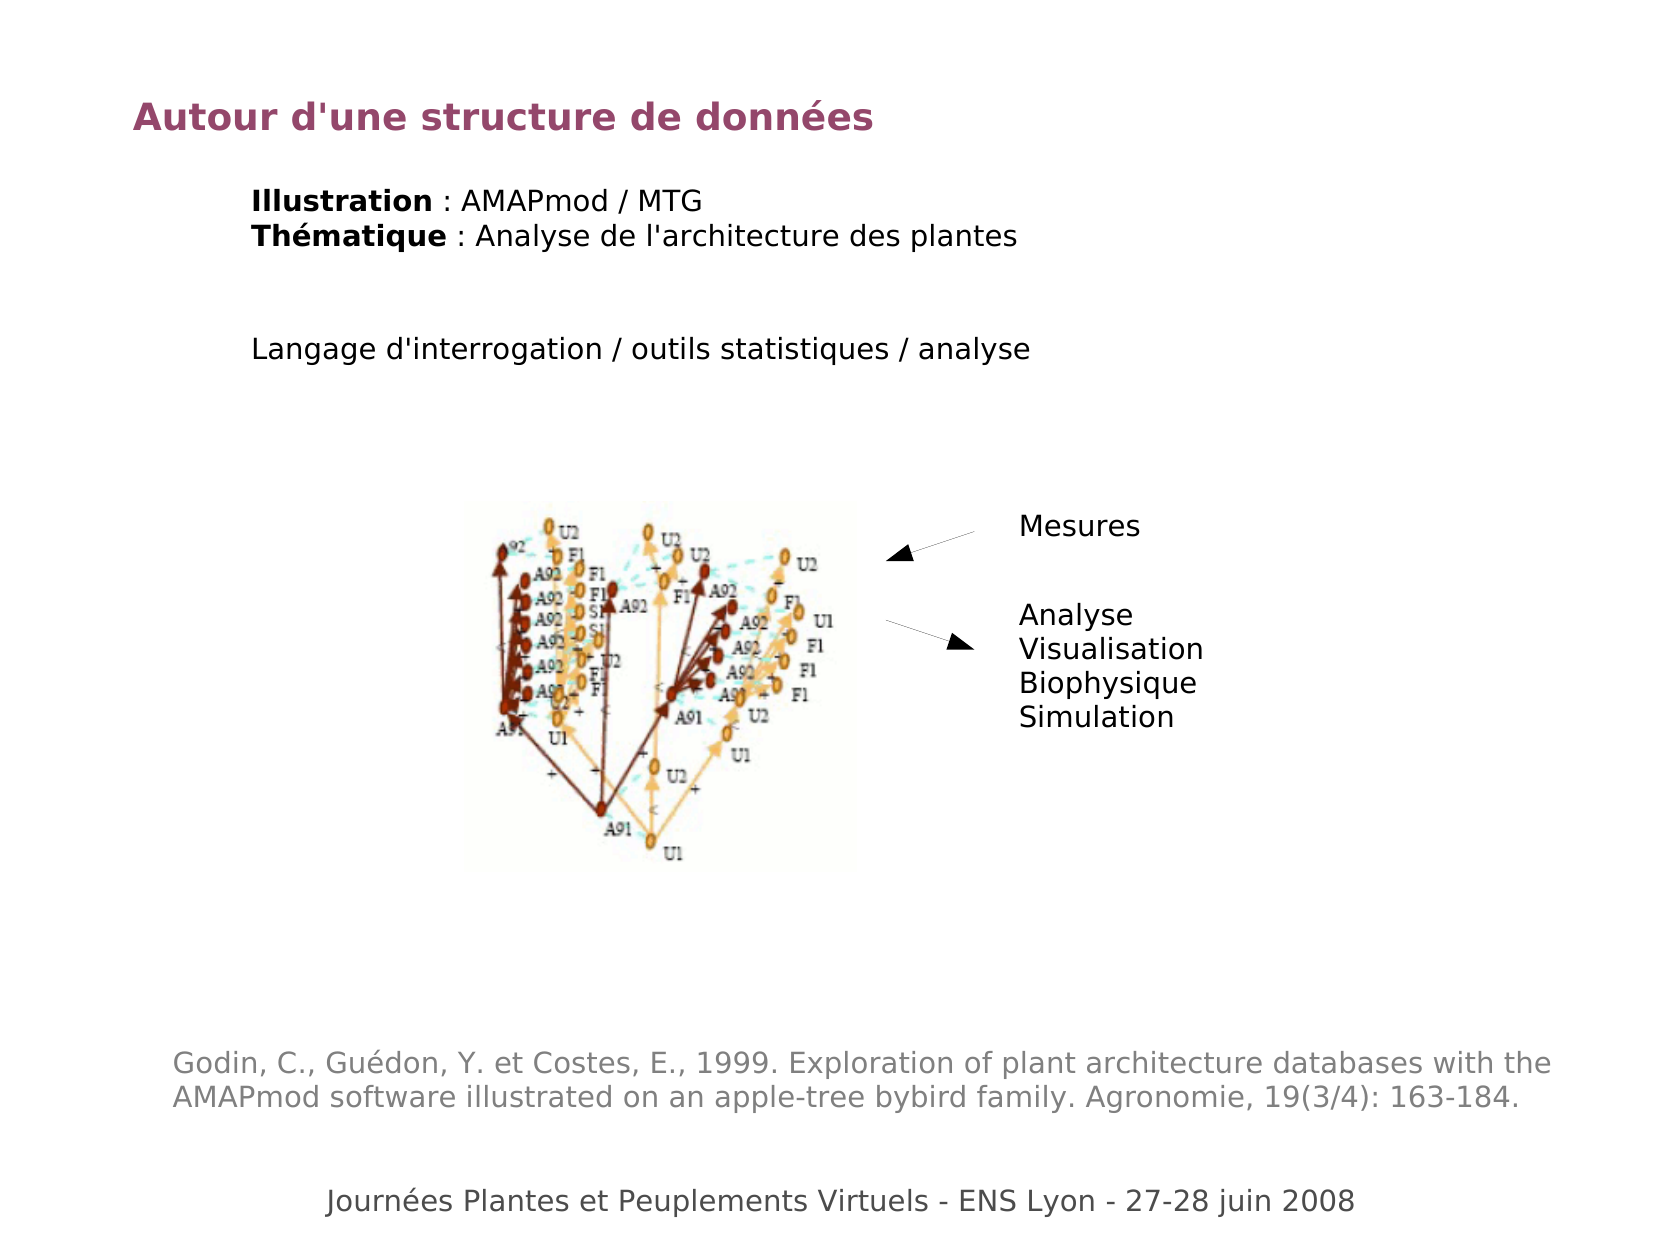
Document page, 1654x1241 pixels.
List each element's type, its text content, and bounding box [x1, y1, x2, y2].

picture [464, 501, 857, 872]
text_box Langage d'interrogation / outils statistiques / analyse [236, 324, 1057, 374]
text_box Mesures [1003, 501, 1241, 552]
text_box Godin, C., Guédon, Y. et Costes, E., 1999. Exploration of plant architecture databases with the AMAPmod software illustrated on an apple-tree bybird family. Agronomie, 19(3/4): 163-184. [157, 1038, 1595, 1123]
text_box Journées Plantes et Peuplements Virtuels - ENS Lyon - 27-28 juin 2008 [177, 1176, 1506, 1226]
text_box Autour d'une structure de données [118, 88, 1034, 147]
text_box Analyse Visualisation Biophysique Simulation [1003, 590, 1300, 743]
text_box Illustration : AMAPmod / MTG Thématique : Analyse de l'architecture des plantes [236, 177, 1418, 261]
